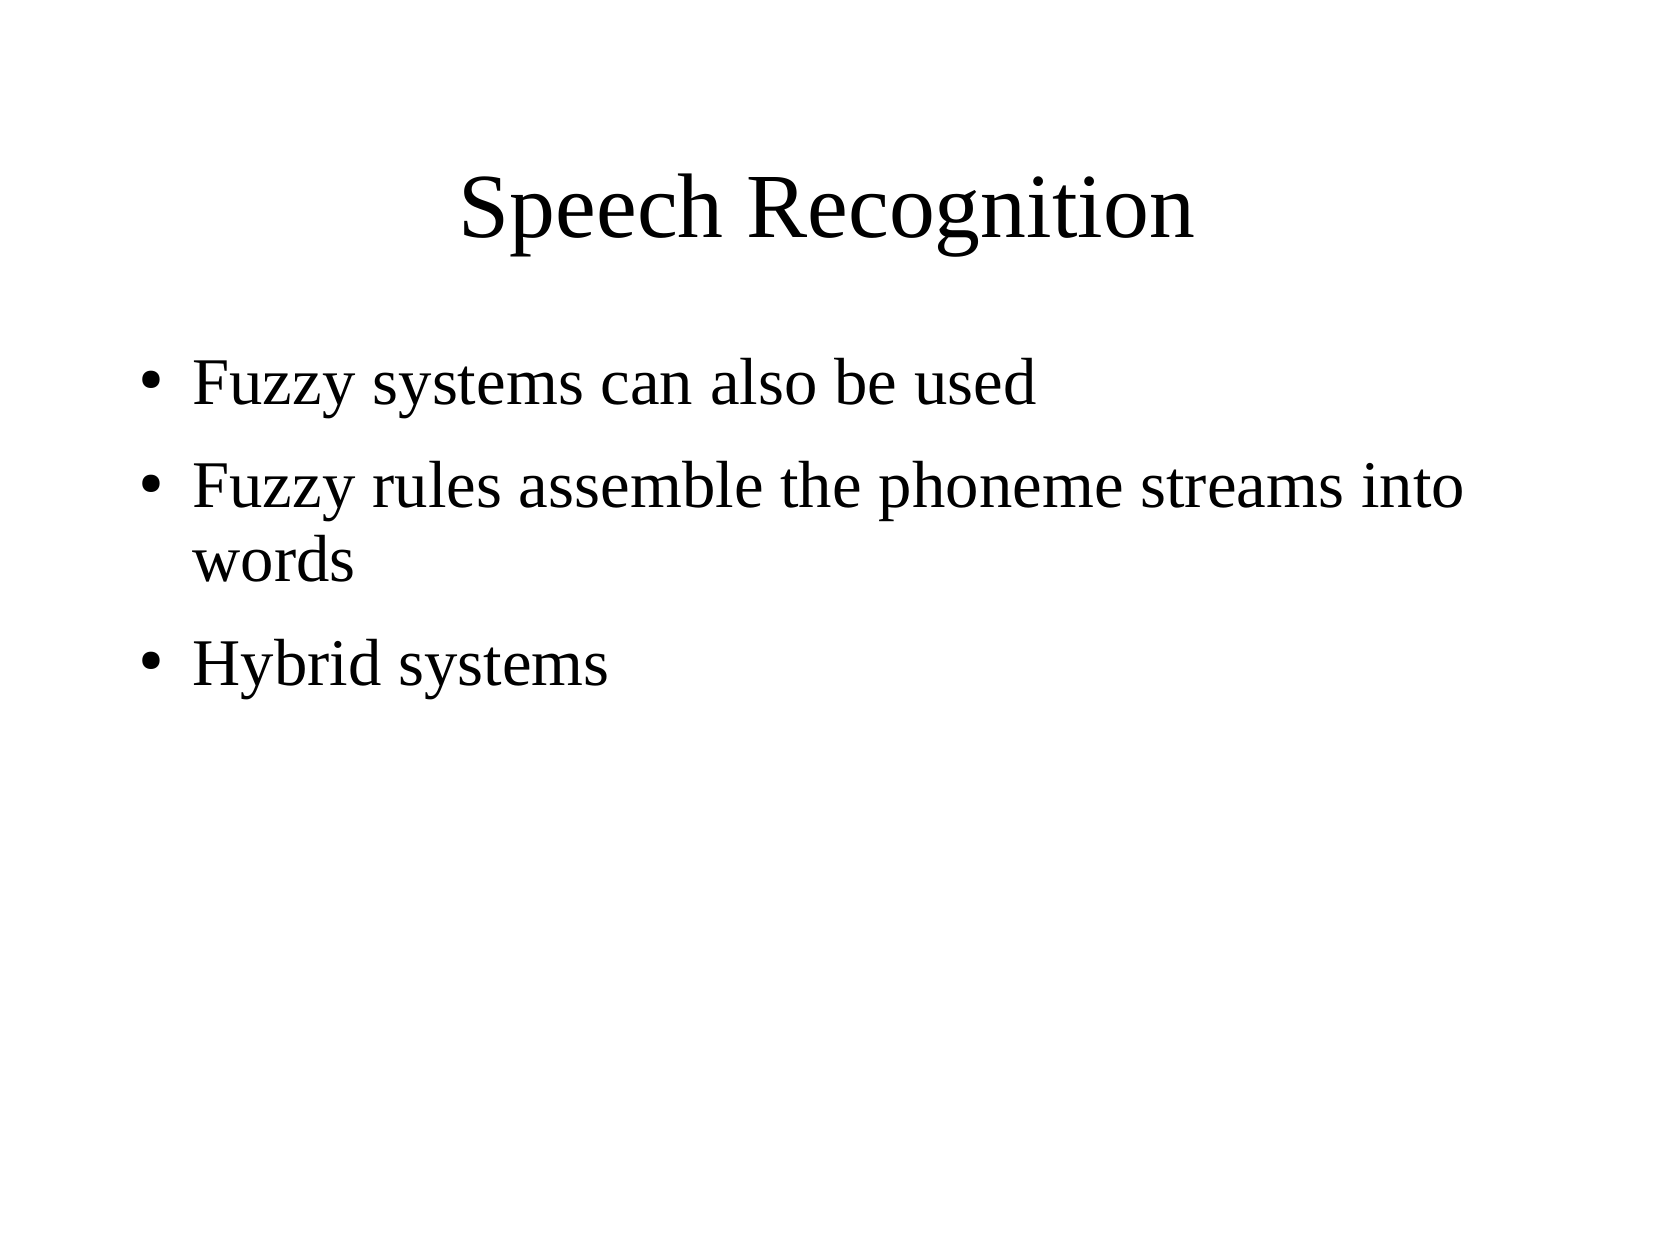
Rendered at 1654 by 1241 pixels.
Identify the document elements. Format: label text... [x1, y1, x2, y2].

list Fuzzy systems can also be used Fuzzy rules assemble the phoneme streams into words Hybrid systems [121, 344, 1534, 1127]
title Speech Recognition [121, 102, 1534, 311]
